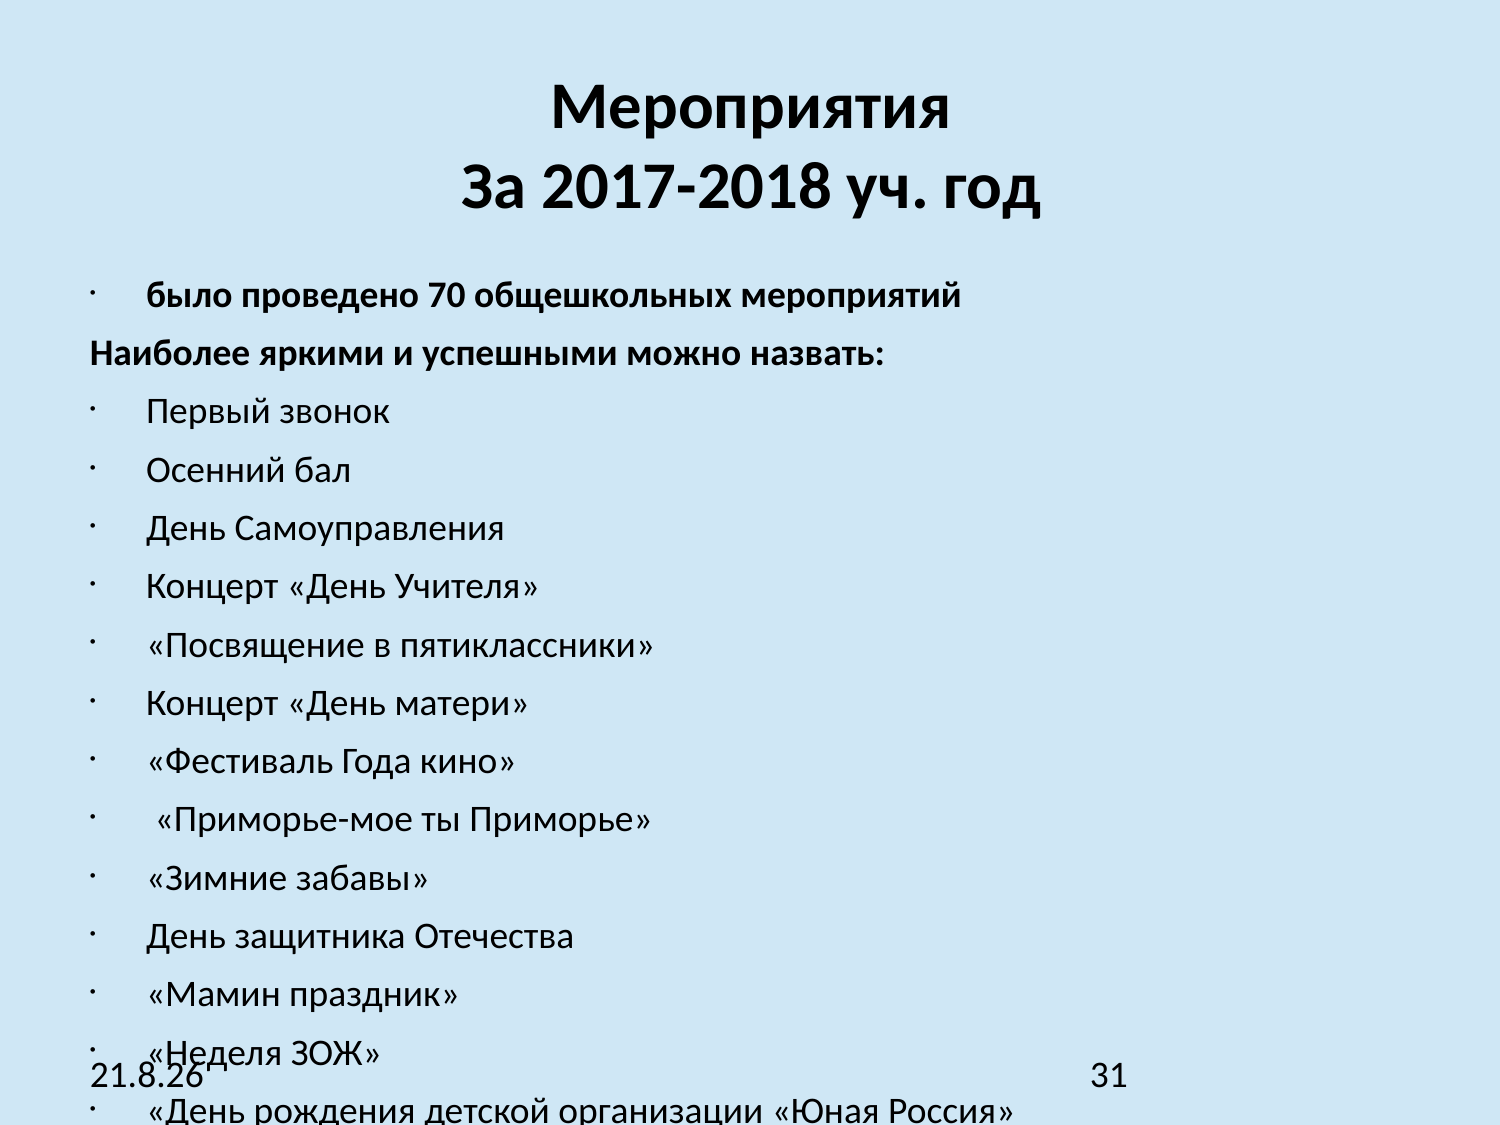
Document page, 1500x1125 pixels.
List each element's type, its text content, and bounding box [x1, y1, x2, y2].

list было проведено 70 общешкольных мероприятий Наиболее яркими и успешными можно назвать: Первый звонок Осенний бал День Самоуправления Концерт «День Учителя» «Посвящение в пятиклассники» Концерт «День матери» «Фестиваль Года кино» «Приморье-мое ты Приморье» «Зимние забавы» День защитника Отечества «Мамин праздник» «Неделя ЗОЖ» «День рождения детской организации «Юная Россия» Неделя добра «Открытие года Экологии» «Конкурс экологической песни» Конкурсы «Ученик года», «Лучший класс» Фестиваль детского творчества «Люблю тебя, моя Россия» Митинг «День Победы» Конференция детской организации «Юная Россия» [75, 262, 1425, 1083]
title Мероприятия За 2017-2018 уч. год [76, 54, 1427, 243]
slide_number <номер> [1074, 1042, 1425, 1103]
slide_number 29.4.19 [75, 1042, 425, 1103]
